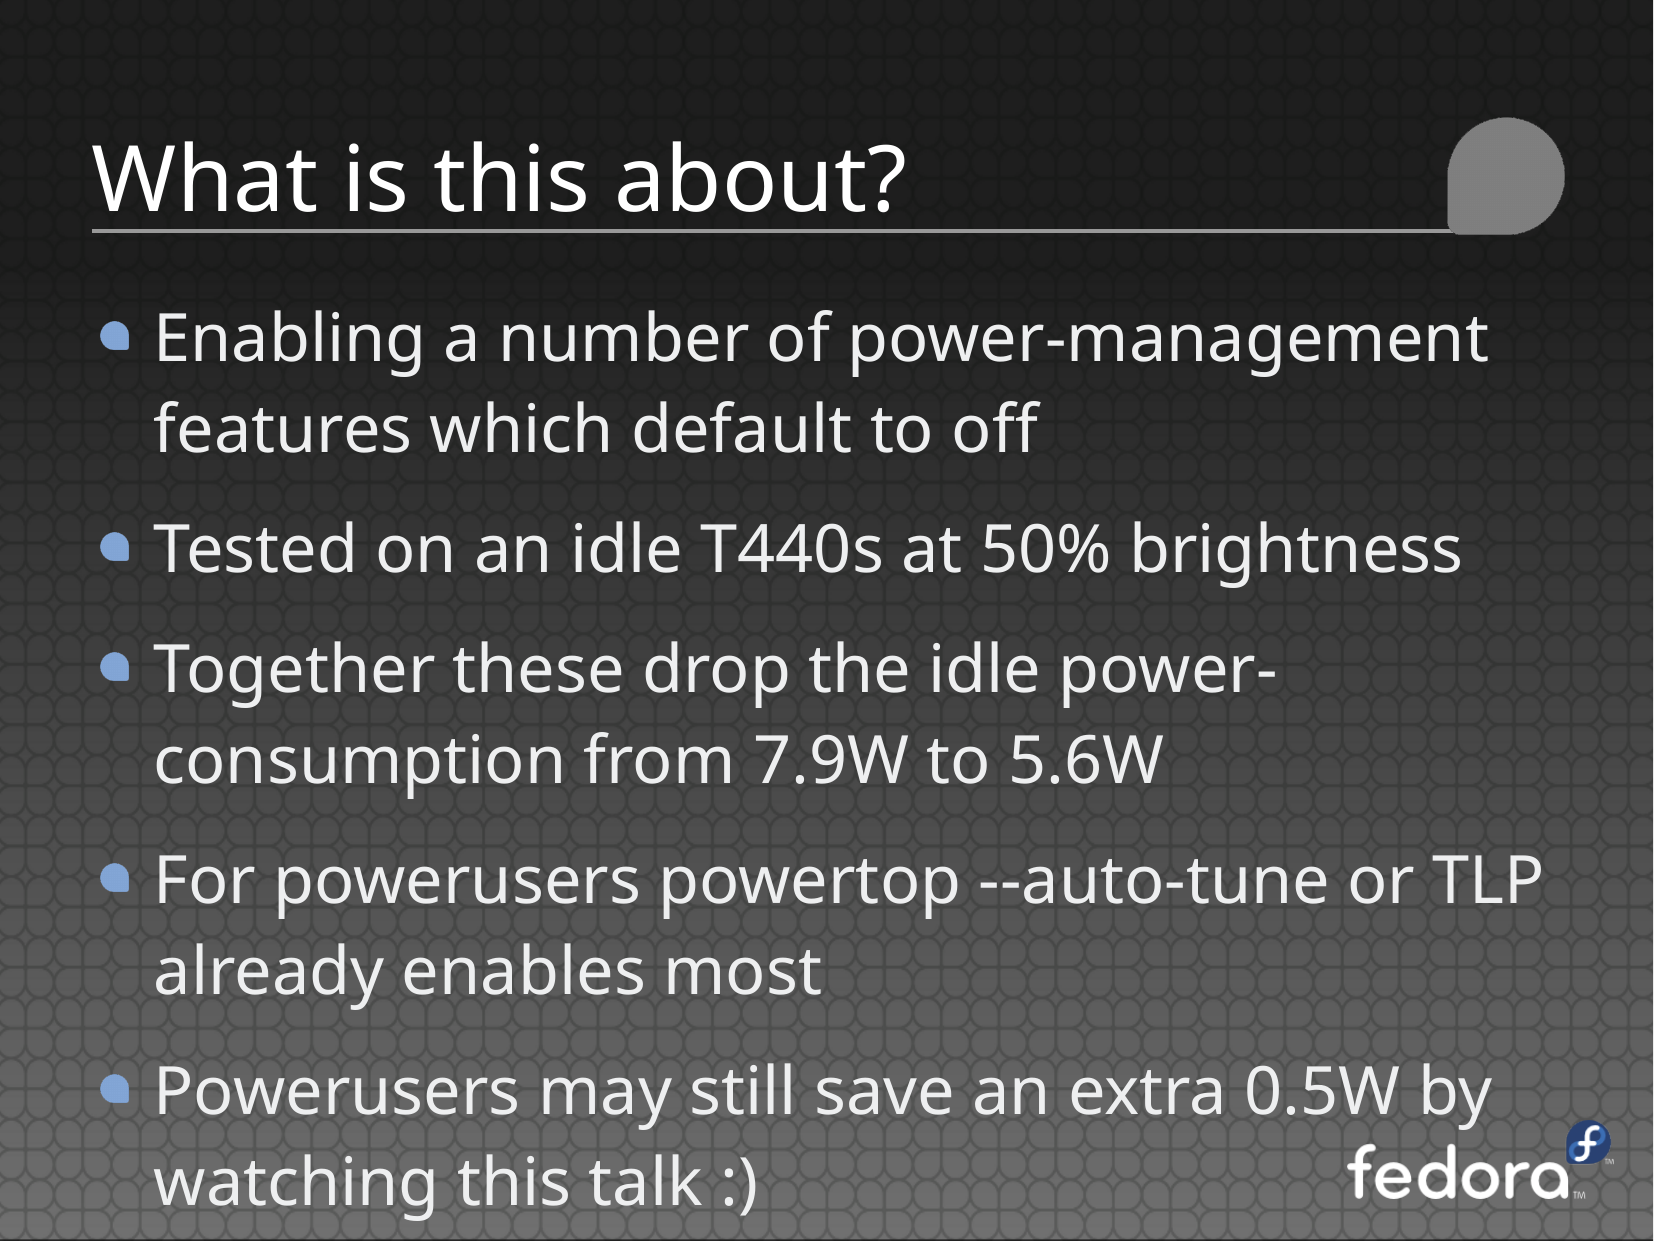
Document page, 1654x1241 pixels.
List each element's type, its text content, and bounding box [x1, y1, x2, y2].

picture [0, 0, 1654, 1241]
list Enabling a number of power-management features which default to off Tested on an idle T440s at 50% brightness Together these drop the idle power-consumption from 7.9W to 5.6W For powerusers powertop --auto-tune or TLP already enables most Powerusers may still save an extra 0.5W by watching this talk :) [82, 290, 1615, 1108]
title What is this about? [91, 82, 1514, 269]
